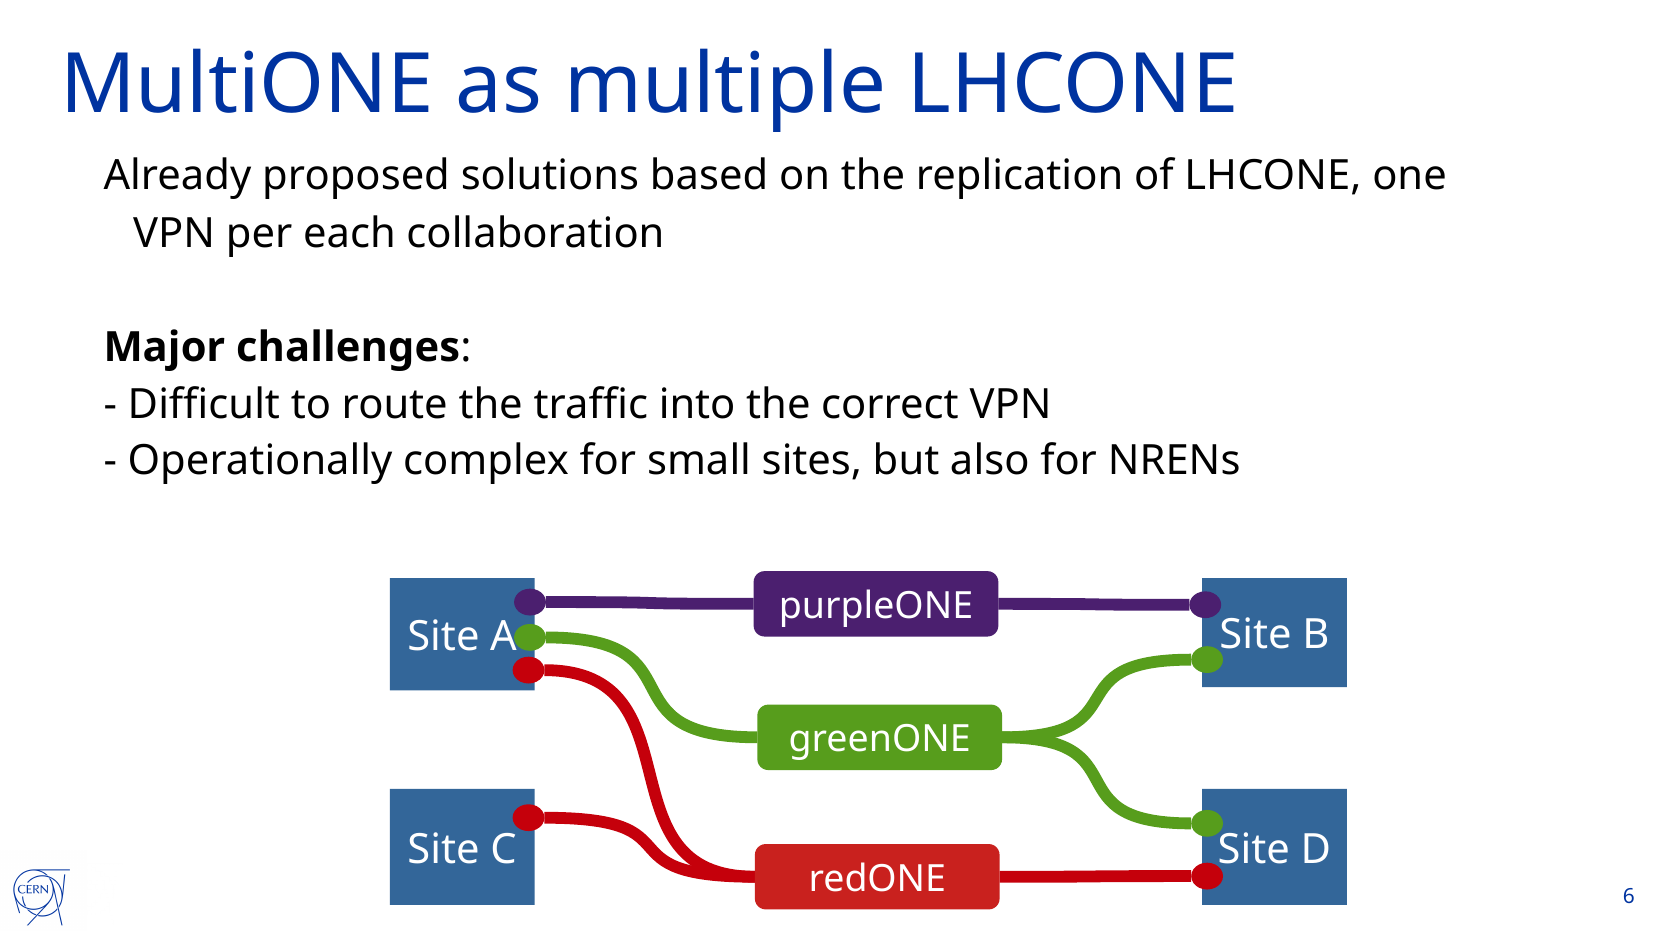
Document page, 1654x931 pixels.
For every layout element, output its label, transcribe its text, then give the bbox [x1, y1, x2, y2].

text_box [512, 656, 545, 684]
text_box [1191, 862, 1224, 890]
text_box purpleONE [753, 571, 999, 637]
text_box [1191, 646, 1224, 673]
picture [0, 850, 127, 931]
text_box [512, 804, 545, 832]
text_box Already proposed solutions based on the replication of LHCONE, one VPN per each collaboration Major challenges: - Difficult to route the traffic into the correct VPN - Operationally complex for small sites, but also for NRENs [88, 137, 1548, 578]
text_box [514, 623, 546, 651]
title MultiONE as multiple LHCONE [60, 23, 1528, 174]
text_box Site A [389, 578, 535, 691]
text_box [1192, 809, 1224, 837]
text_box Site D [1202, 788, 1347, 905]
text_box redONE [754, 844, 1000, 910]
text_box greenONE [757, 704, 1003, 771]
text_box Site C [389, 788, 535, 905]
text_box [1189, 591, 1222, 619]
text_box Site B [1202, 578, 1347, 688]
text_box [514, 588, 546, 616]
